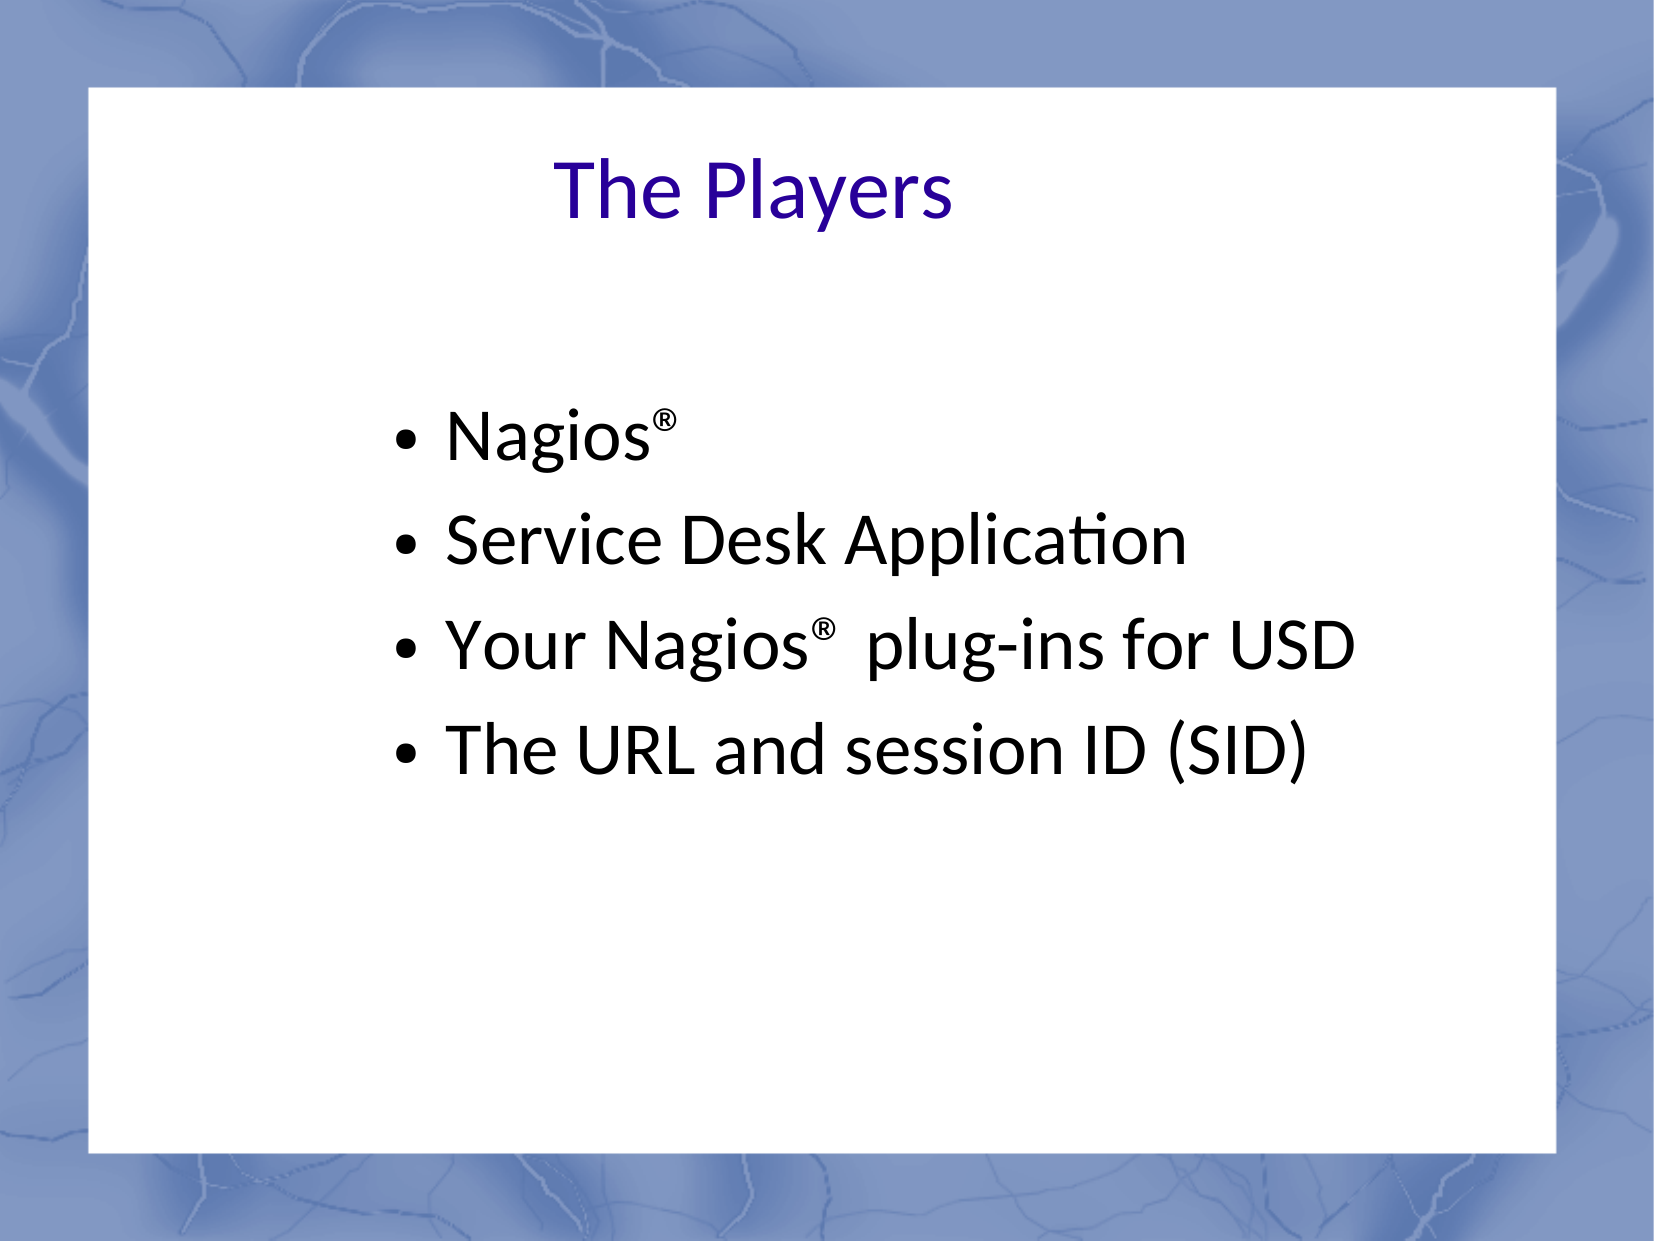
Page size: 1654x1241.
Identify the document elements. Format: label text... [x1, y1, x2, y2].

title The Players [45, 92, 1463, 301]
list Nagios® Service Desk Application Your Nagios® plug-ins for USD The URL and session ID (SID) [375, 300, 1654, 985]
picture [0, 0, 1654, 1241]
